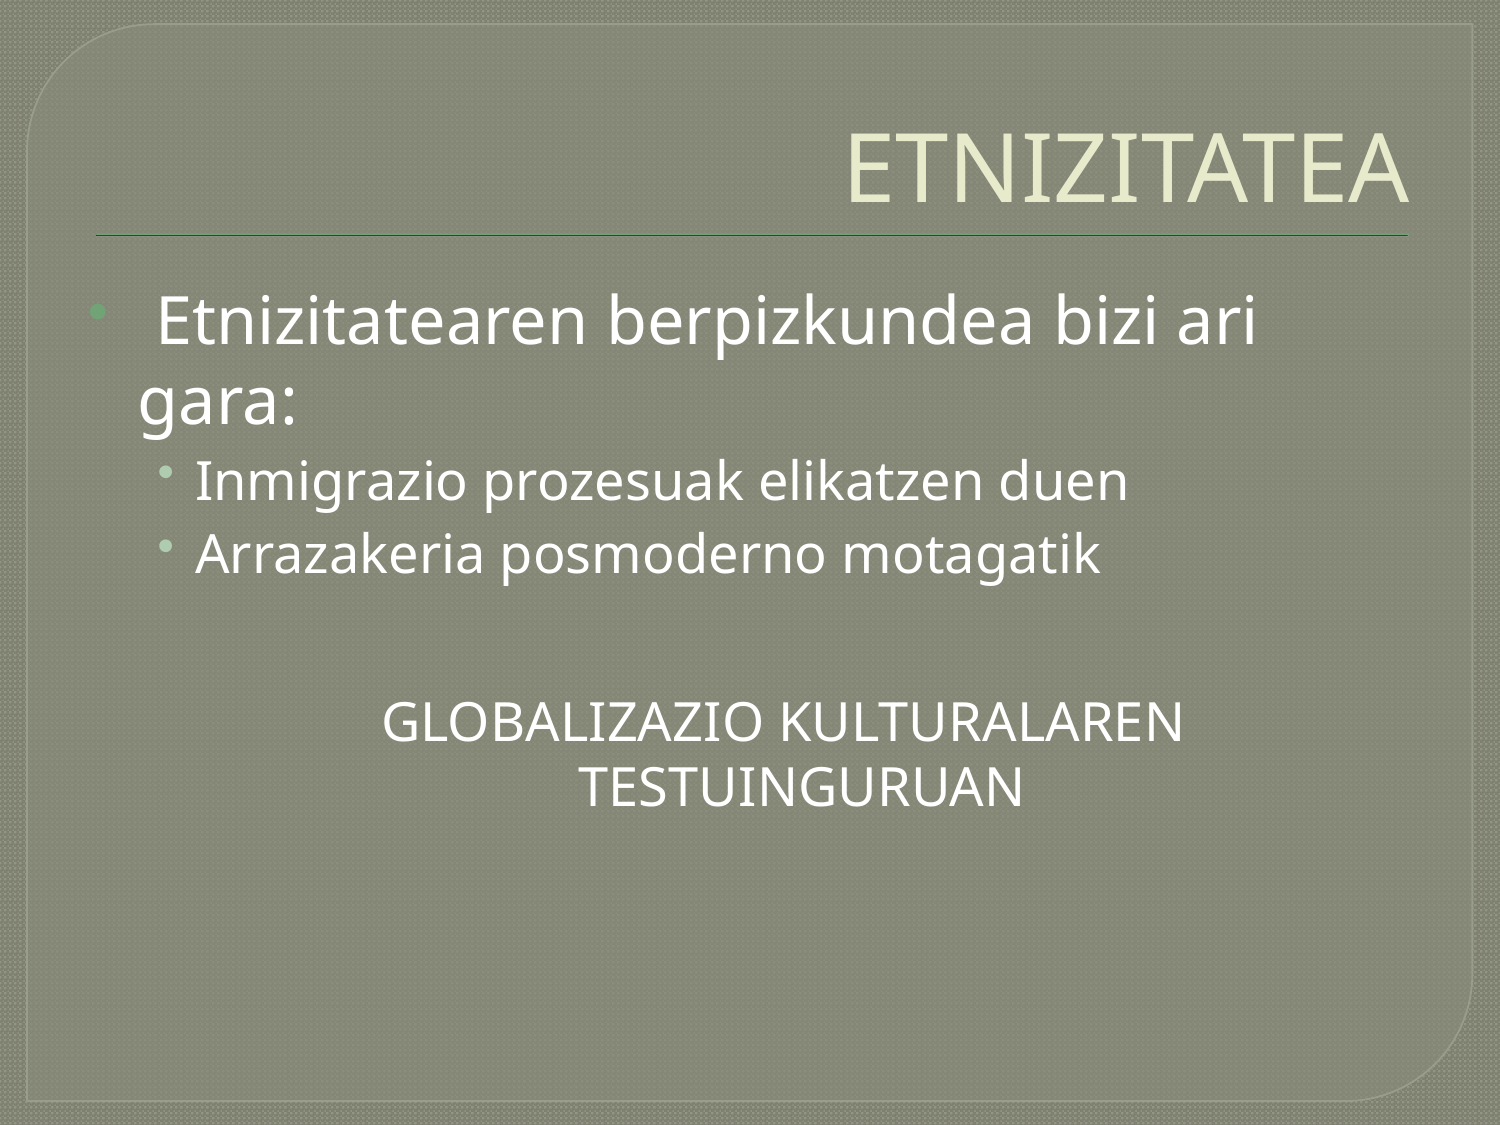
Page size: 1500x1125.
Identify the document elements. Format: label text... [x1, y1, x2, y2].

title ETNIZITATEA [75, 41, 1425, 230]
picture [0, 0, 1500, 1125]
list Etnizitatearen berpizkundea bizi ari gara: Inmigrazio prozesuak elikatzen duen Arrazakeria posmoderno motagatik GLOBALIZAZIO KULTURALAREN TESTUINGURUAN [75, 270, 1425, 1013]
